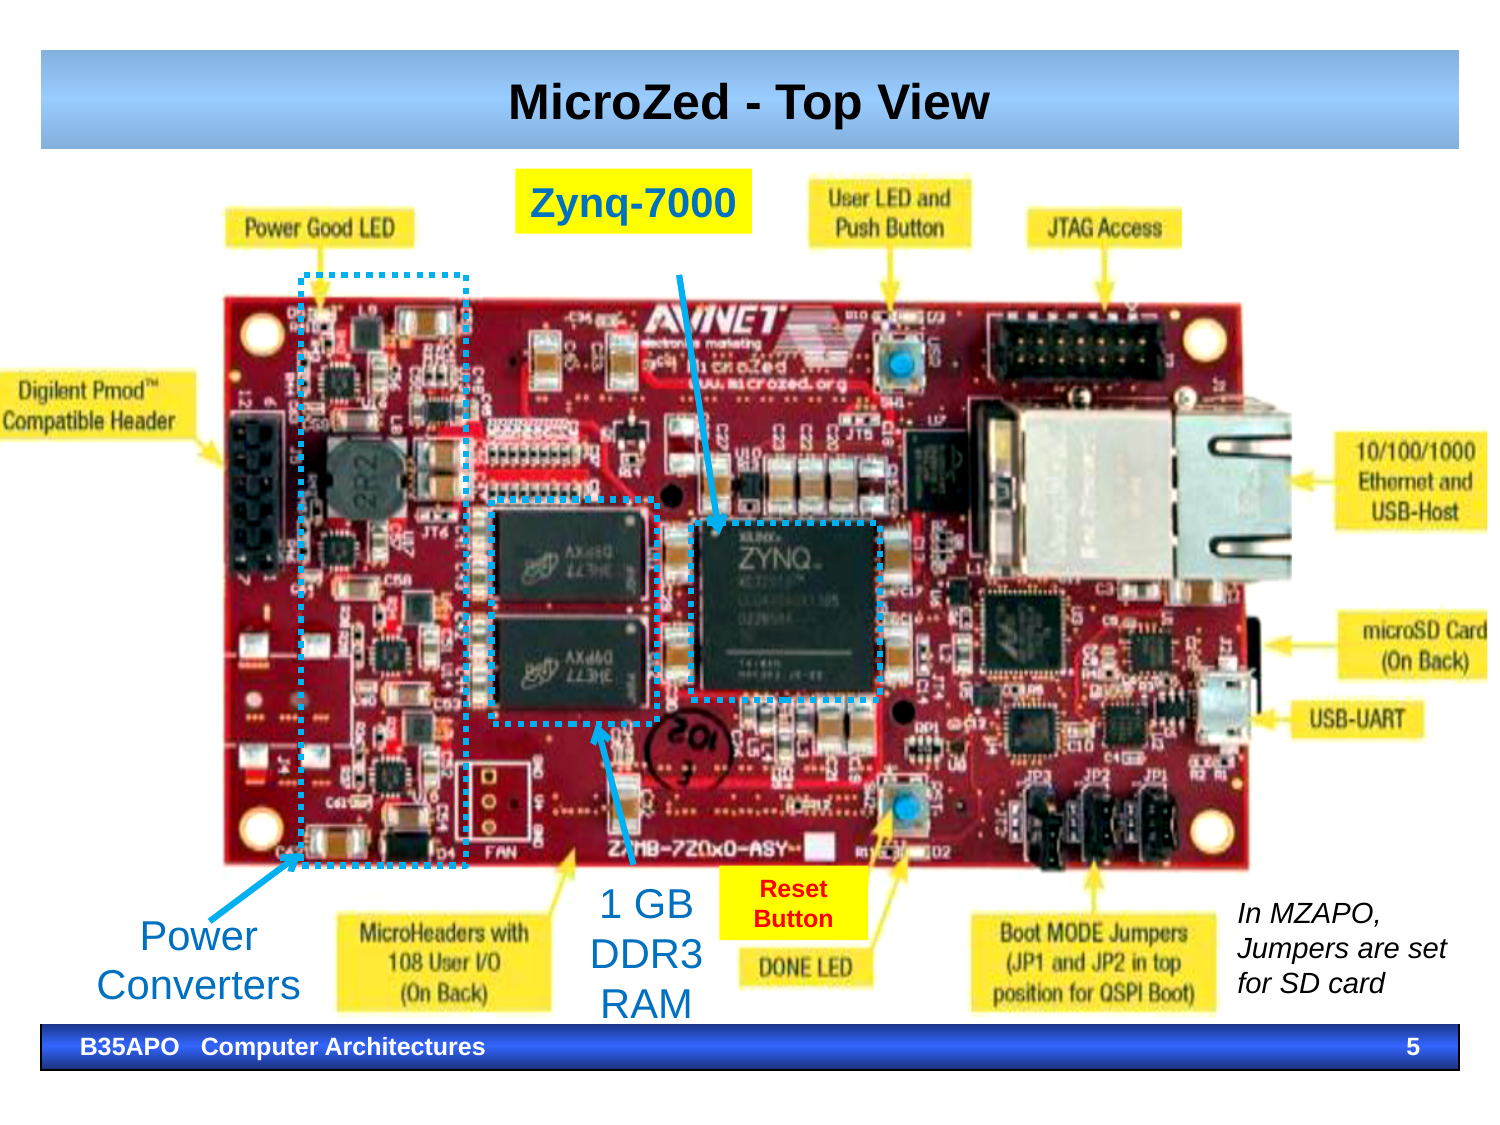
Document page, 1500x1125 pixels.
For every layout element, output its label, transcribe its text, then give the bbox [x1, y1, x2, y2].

text_box Zynq-7000 [515, 168, 752, 234]
picture [0, 149, 1488, 1024]
footer B35APO Computer Architectures [64, 1023, 1424, 1071]
title MicroZed - Top View [41, 50, 1459, 149]
text_box Reset Button [719, 865, 869, 941]
text_box 1 GB DDR3 RAM [574, 869, 719, 1035]
text_box In MZAPO, Jumpers are set for SD card [1222, 886, 1500, 1007]
text_box [209, 853, 302, 922]
slide_number <number> [1340, 1023, 1436, 1069]
text_box [596, 723, 634, 865]
text_box [679, 274, 720, 535]
text_box Power Converters [81, 900, 317, 1016]
